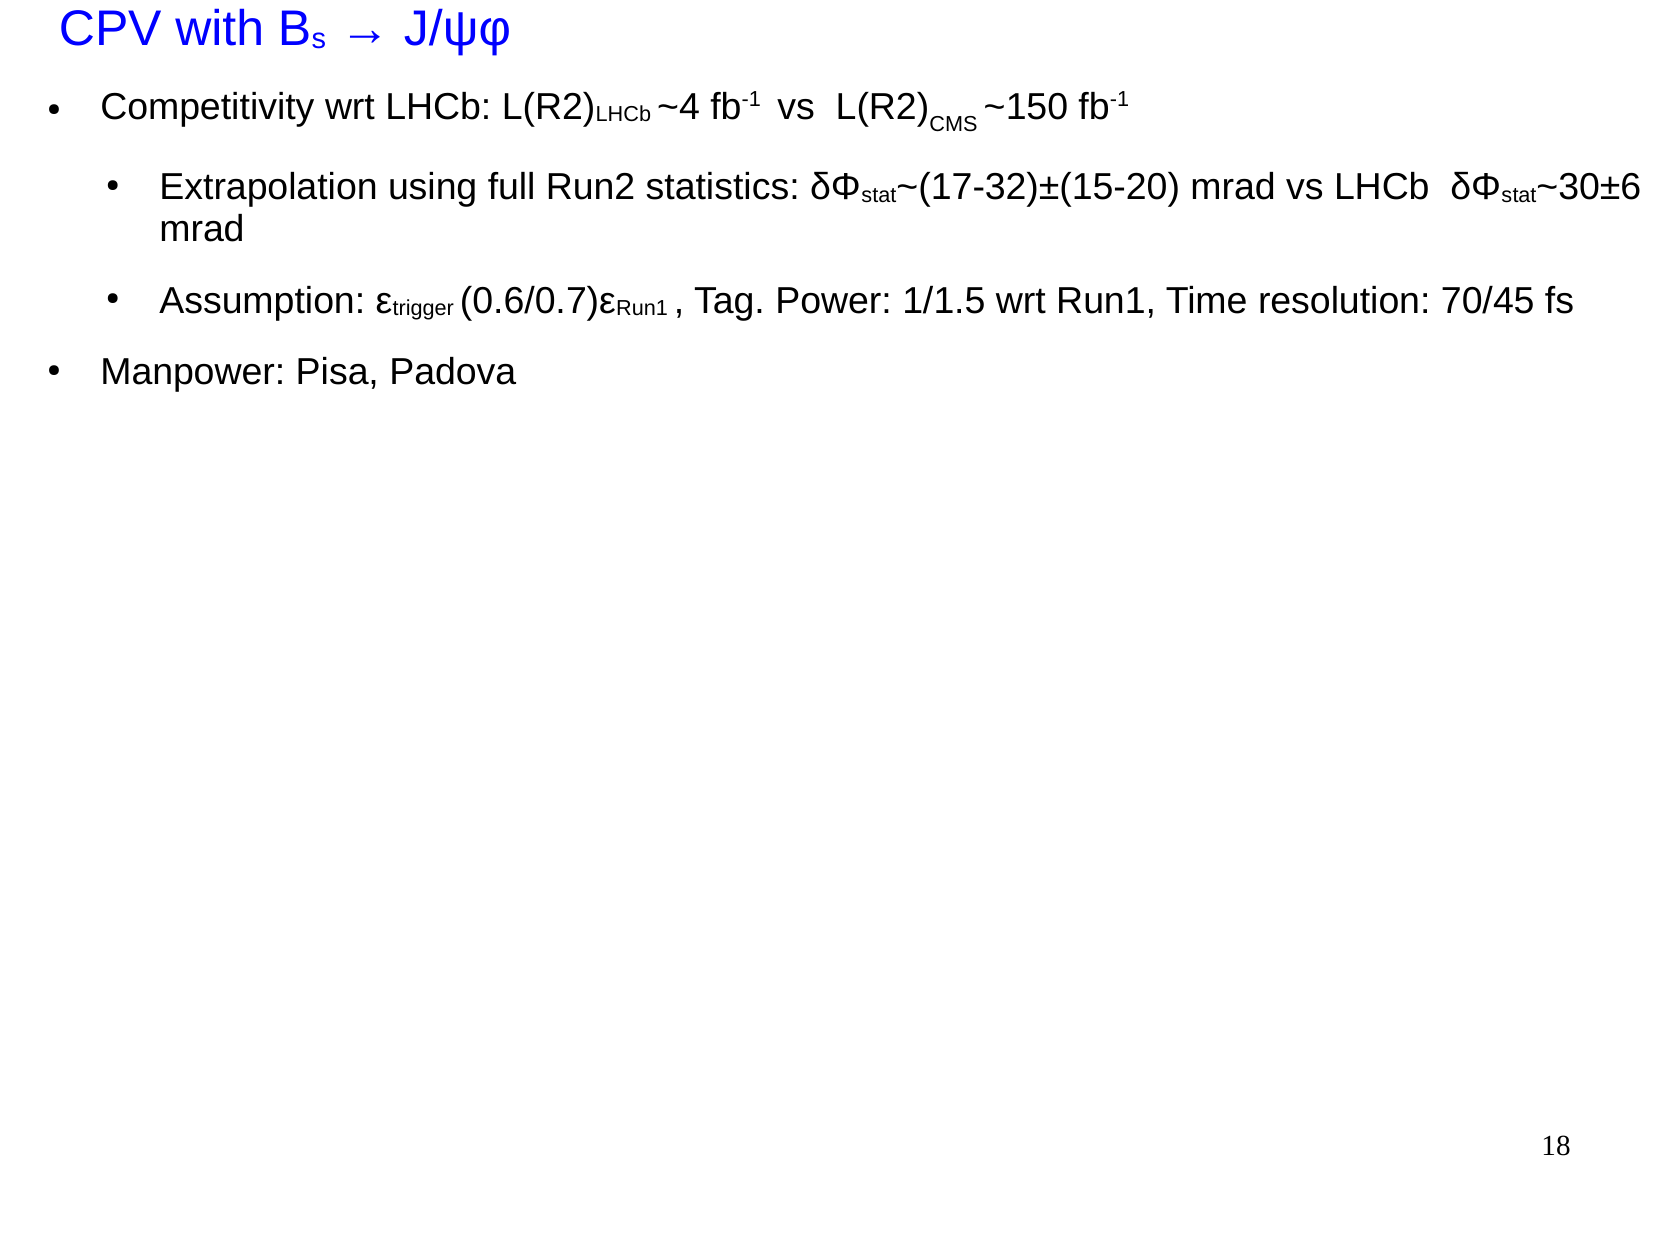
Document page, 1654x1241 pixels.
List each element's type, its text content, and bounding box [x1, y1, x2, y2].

list CPV with Bs → J/ψφ Competitivity wrt LHCb: L(R2)LHCb ~4 fb-1 vs L(R2)CMS ~150 fb-1 Extrapolation using full Run2 statistics: δΦstat~(17-32)±(15-20) mrad vs LHCb δΦstat~30±6 mrad Assumption: εtrigger (0.6/0.7)εRun1 , Tag. Power: 1/1.5 wrt Run1, Time resolution: 70/45 fs Manpower: Pisa, Padova [0, 0, 1642, 1241]
